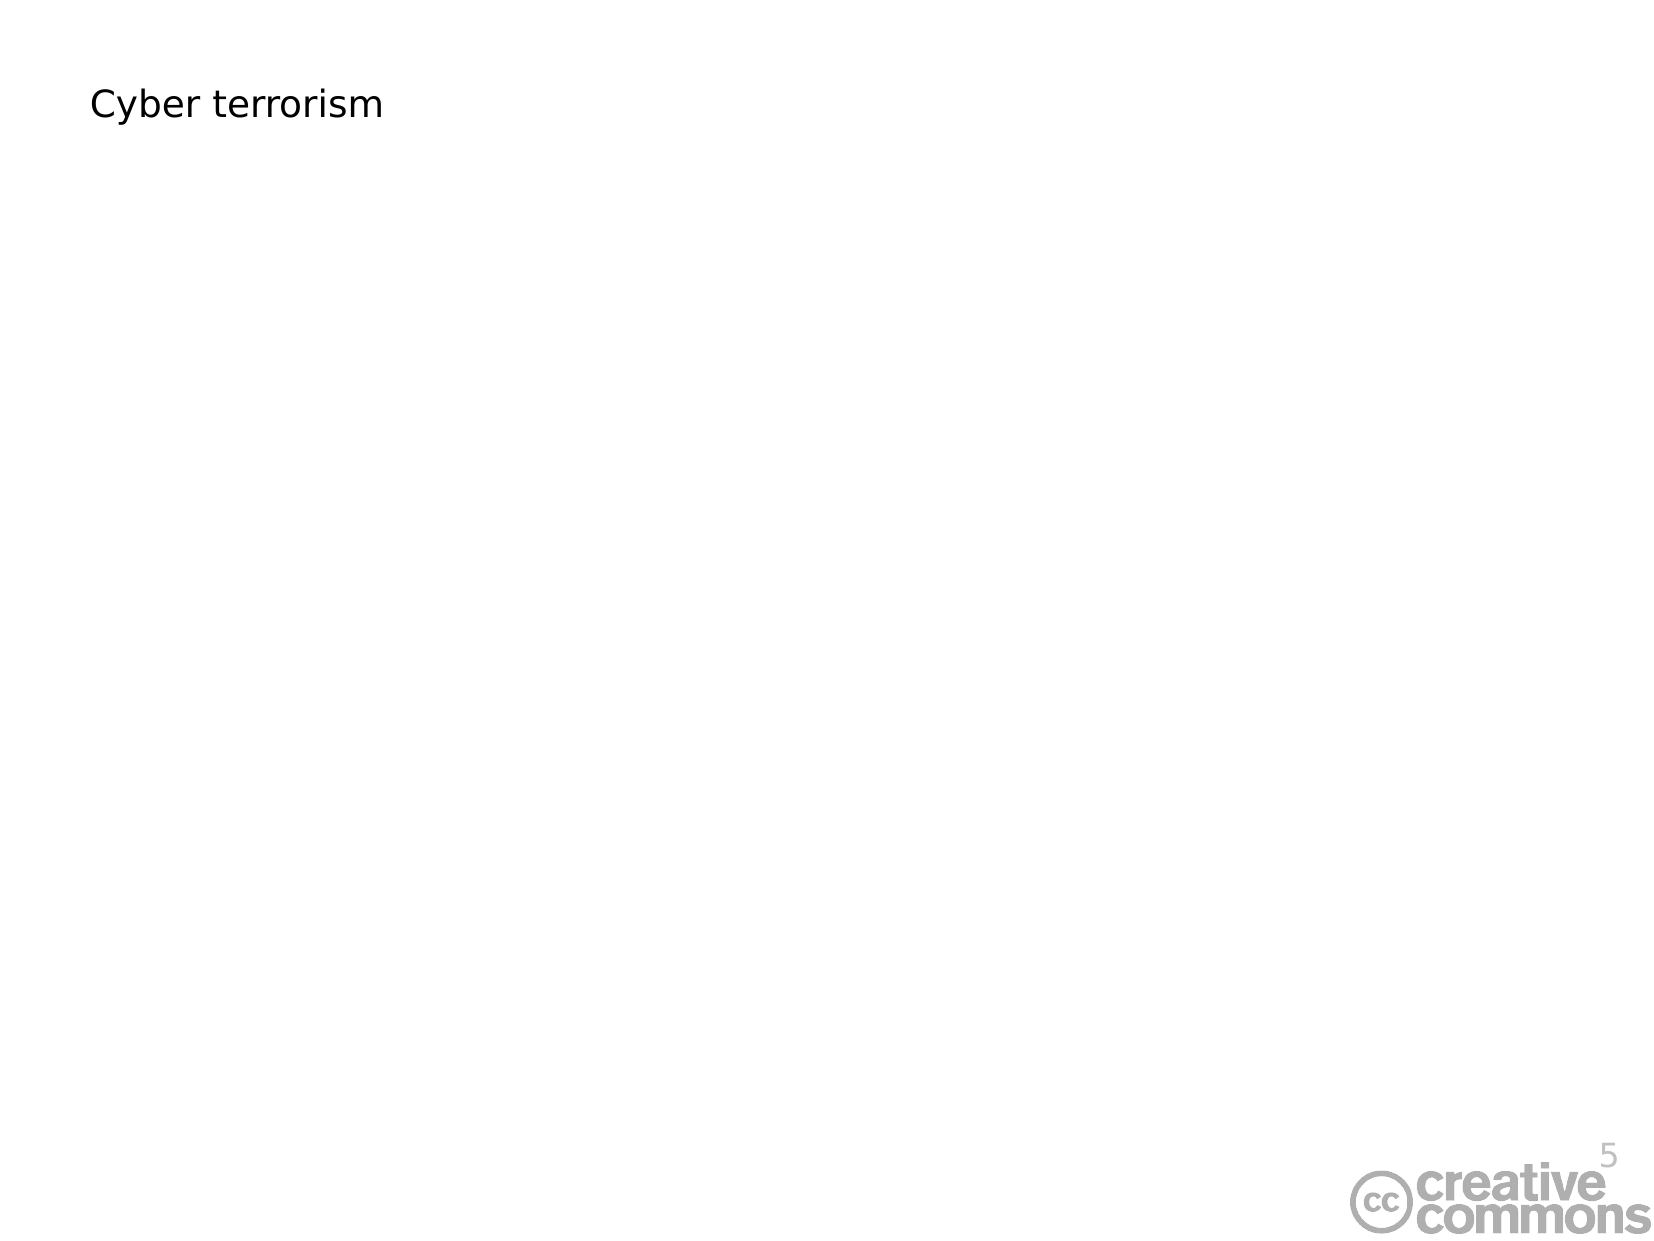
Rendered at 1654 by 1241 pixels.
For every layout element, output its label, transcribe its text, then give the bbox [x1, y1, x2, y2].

text_box Cyber terrorism [75, 75, 393, 134]
picture [1350, 1162, 1651, 1234]
